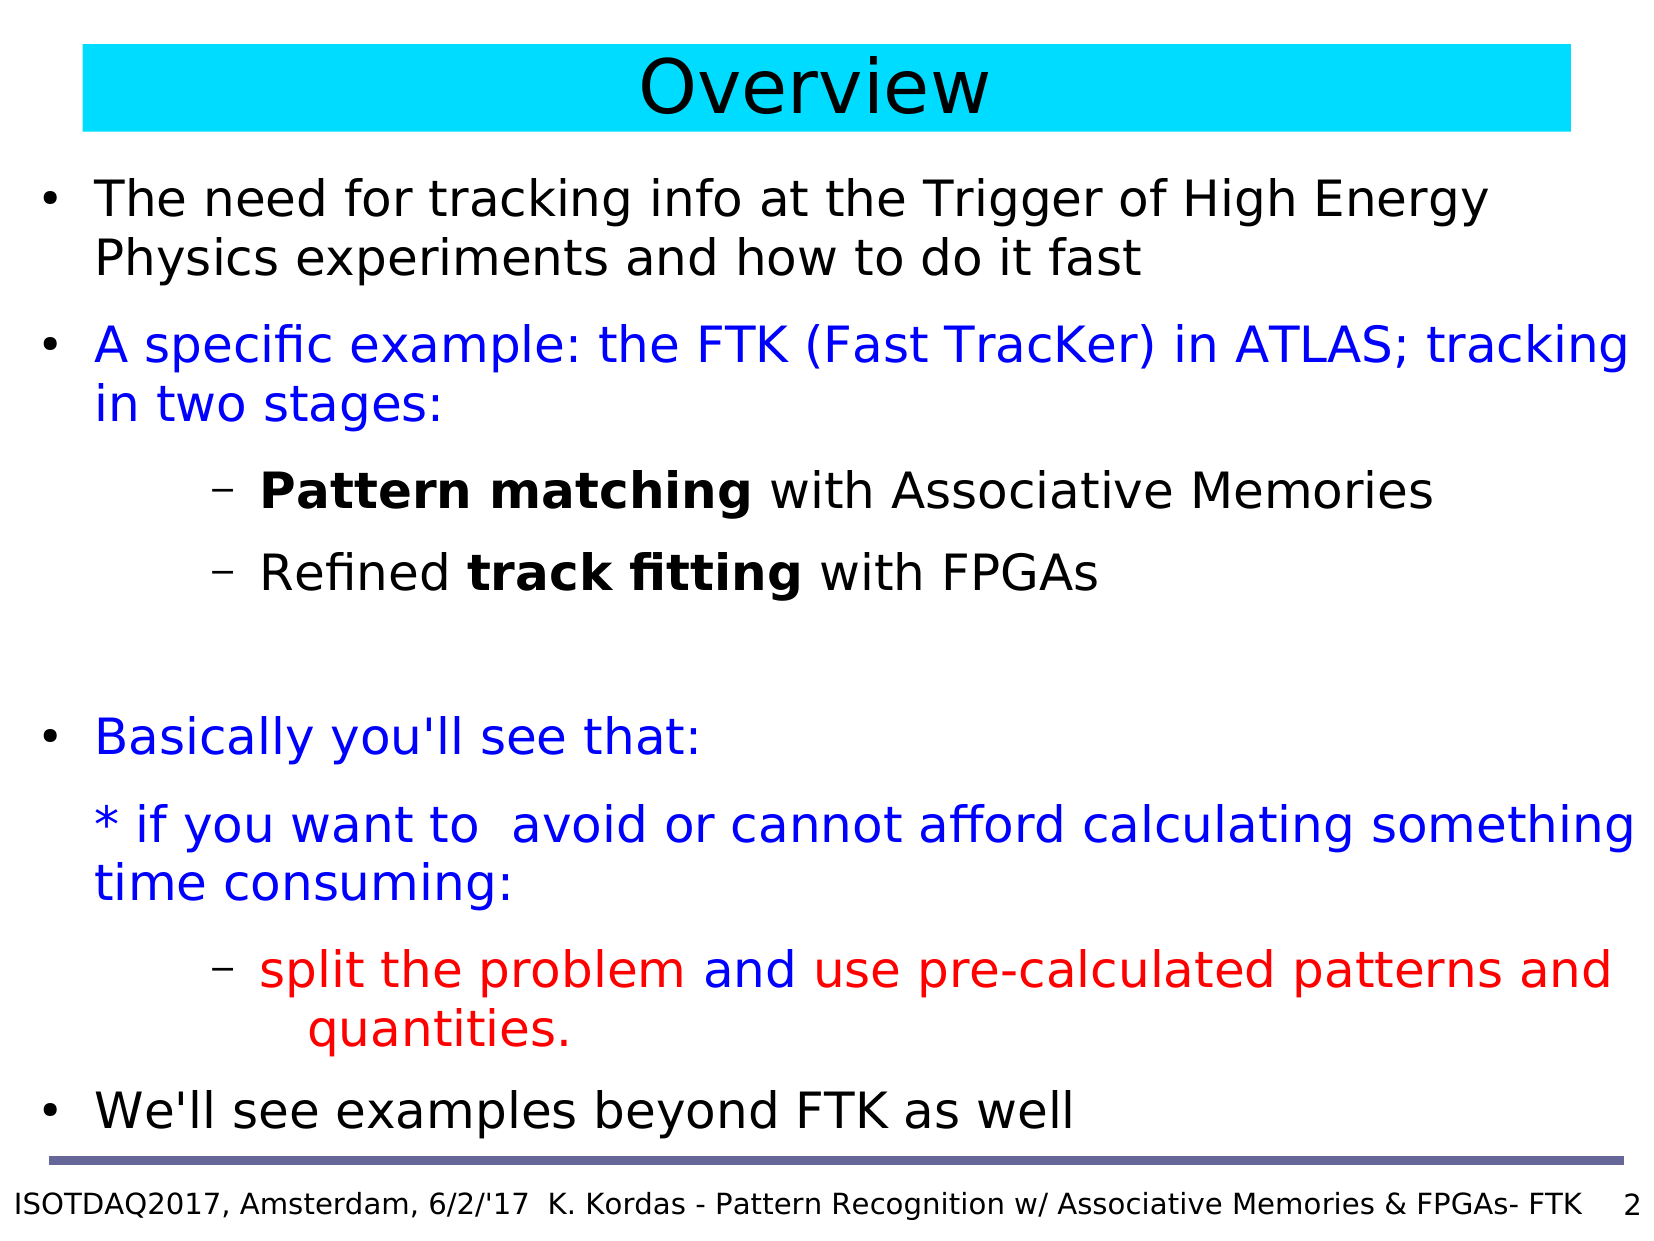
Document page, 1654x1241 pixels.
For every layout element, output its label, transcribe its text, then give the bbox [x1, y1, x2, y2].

title Overview [82, 44, 1571, 82]
list The need for tracking info at the Trigger of High Energy Physics experiments and how to do it fast A specific example: the FTK (Fast TracKer) in ATLAS; tracking in two stages: Pattern matching with Associative Memories Refined track fitting with FPGAs Basically you'll see that: * if you want to avoid or cannot afford calculating something time consuming: split the problem and use pre-calculated patterns and quantities. We'll see examples beyond FTK as well [23, 82, 1653, 1145]
